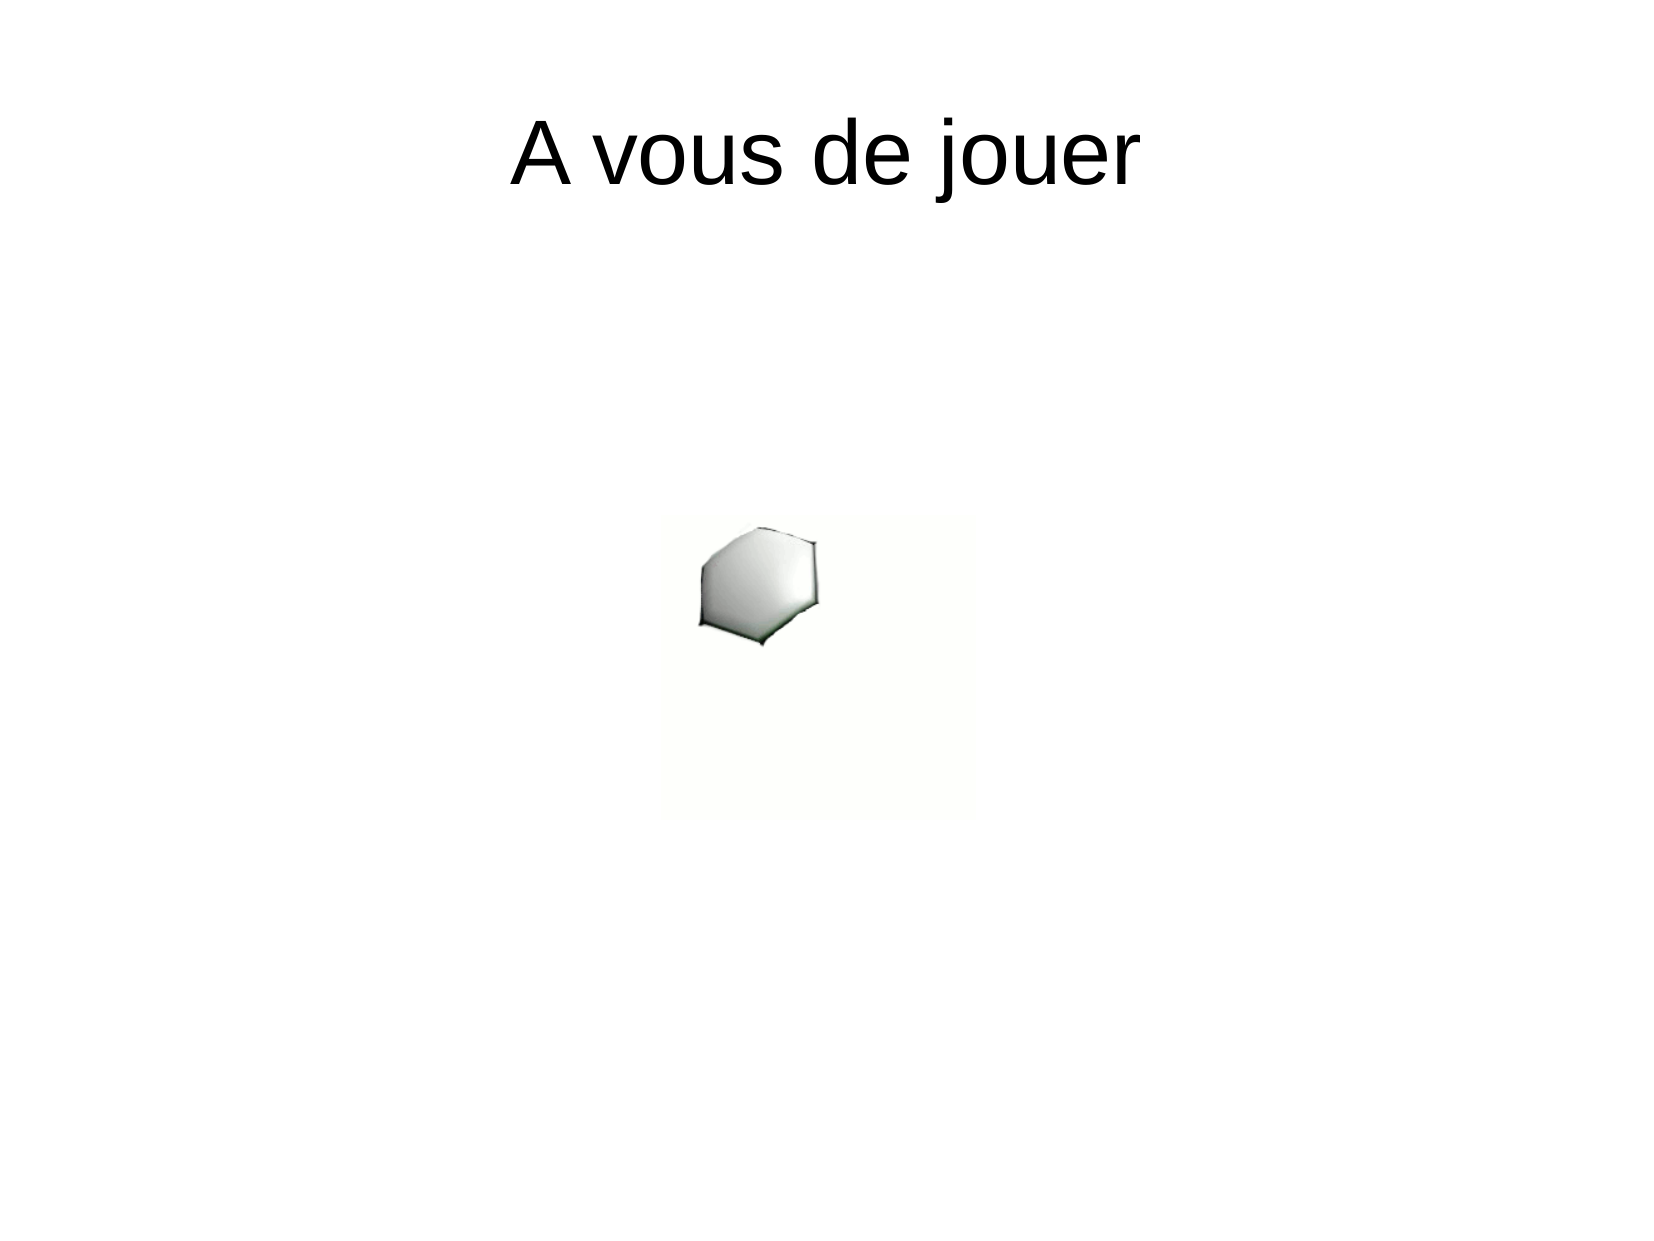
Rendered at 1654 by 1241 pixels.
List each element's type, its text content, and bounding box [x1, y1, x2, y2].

picture [661, 515, 976, 820]
title A vous de jouer [82, 49, 1571, 257]
